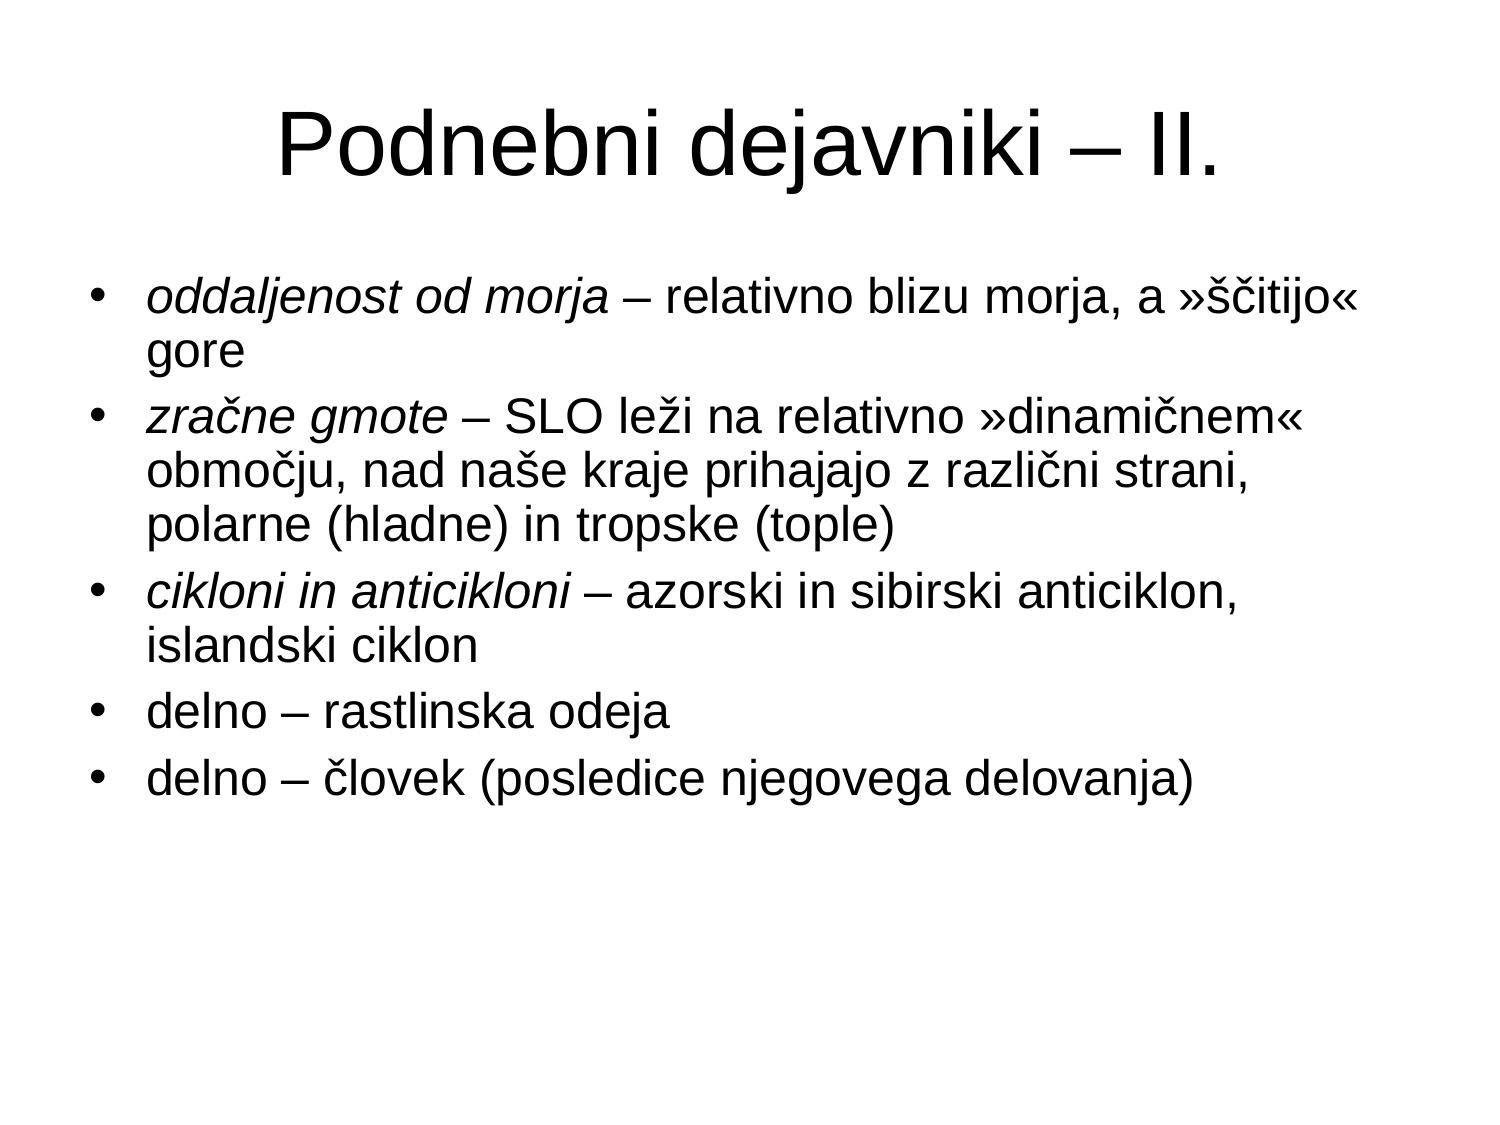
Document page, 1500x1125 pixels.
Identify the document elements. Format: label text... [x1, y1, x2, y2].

title Podnebni dejavniki – II. [75, 45, 1426, 233]
list oddaljenost od morja – relativno blizu morja, a »ščitijo« gore zračne gmote – SLO leži na relativno »dinamičnem« območju, nad naše kraje prihajajo z različni strani, polarne (hladne) in tropske (tople) cikloni in anticikloni – azorski in sibirski anticiklon, islandski ciklon delno – rastlinska odeja delno – človek (posledice njegovega delovanja) [75, 262, 1426, 1006]
